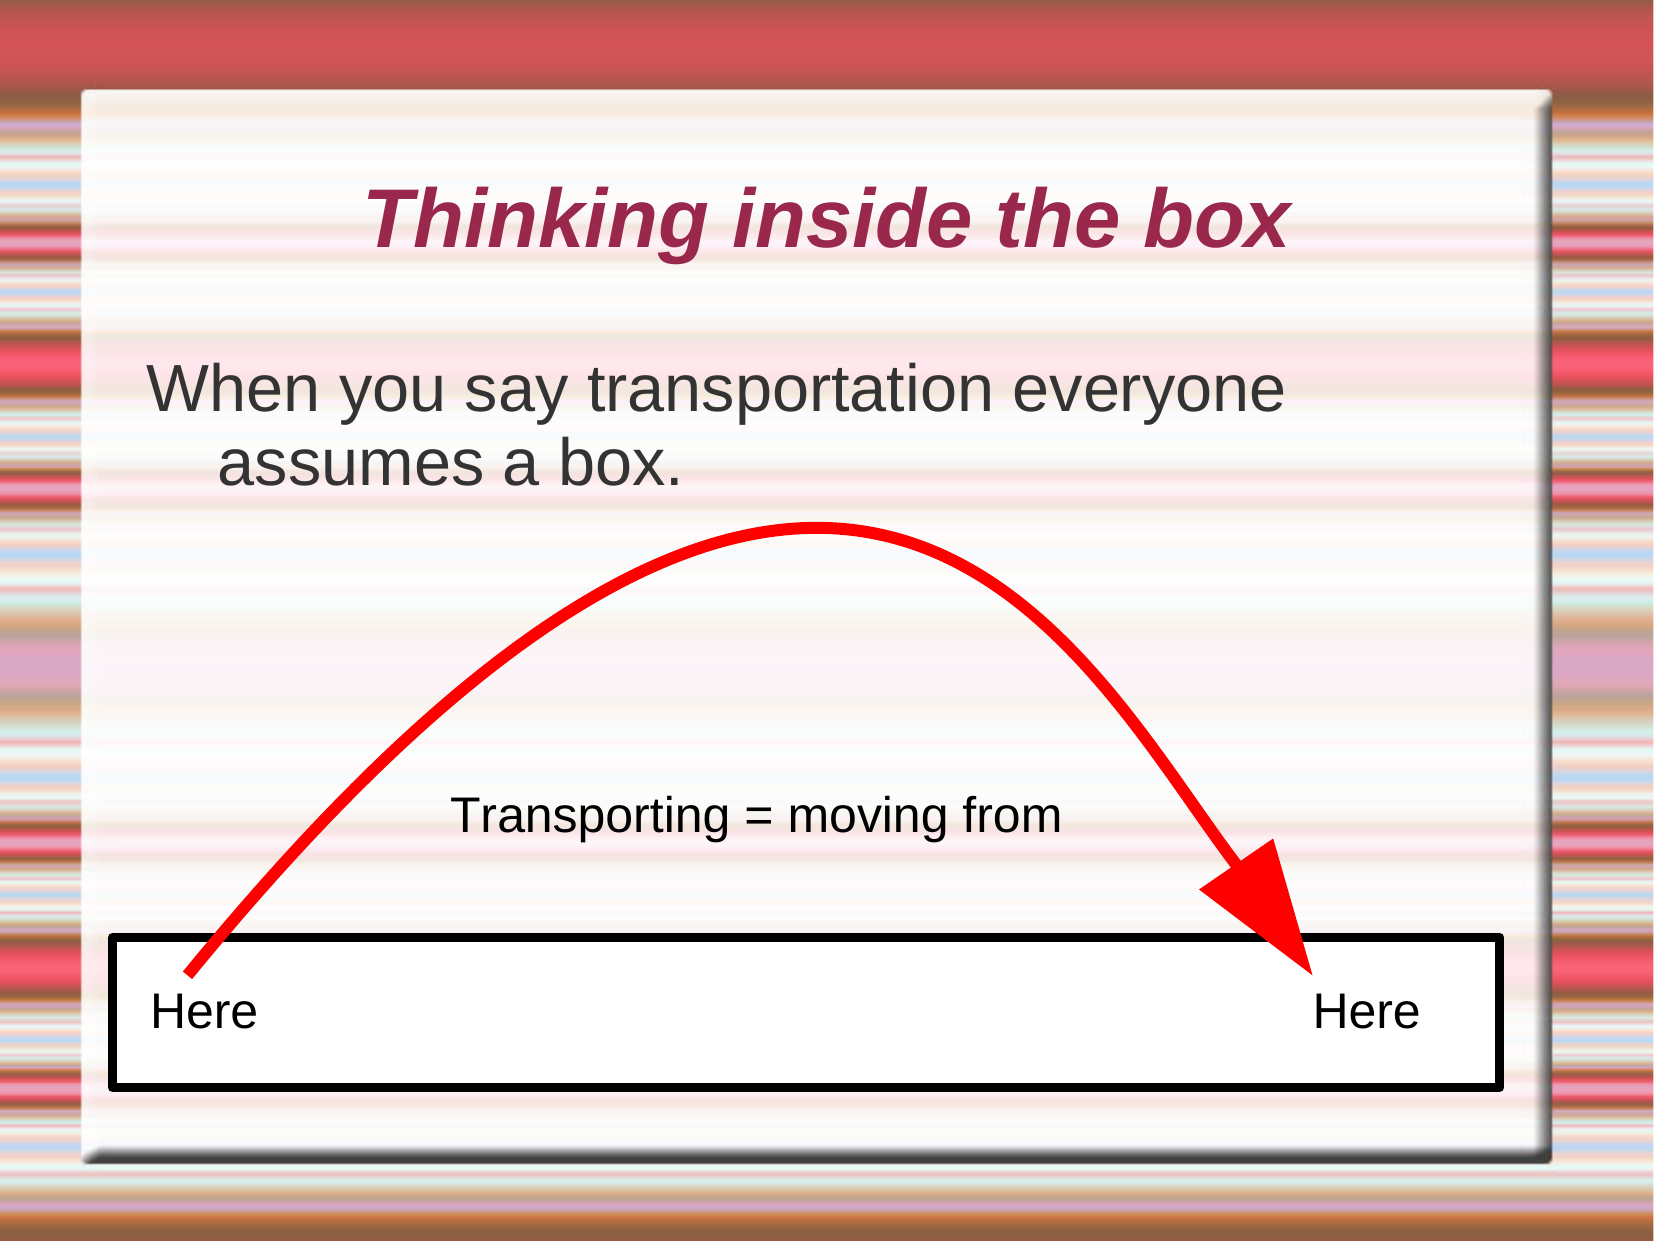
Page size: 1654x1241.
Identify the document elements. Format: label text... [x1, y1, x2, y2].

list When you say transportation everyone assumes a box. [134, 350, 1516, 1133]
list When you say transportation everyone assumes a box. [229, 534, 1260, 937]
picture [0, 0, 1654, 1241]
text_box Here [1312, 983, 1463, 1042]
text_box Here [150, 983, 301, 1042]
text_box Transporting = moving from [450, 787, 1126, 846]
title Thinking inside the box [121, 114, 1534, 322]
text_box [112, 937, 1500, 1088]
